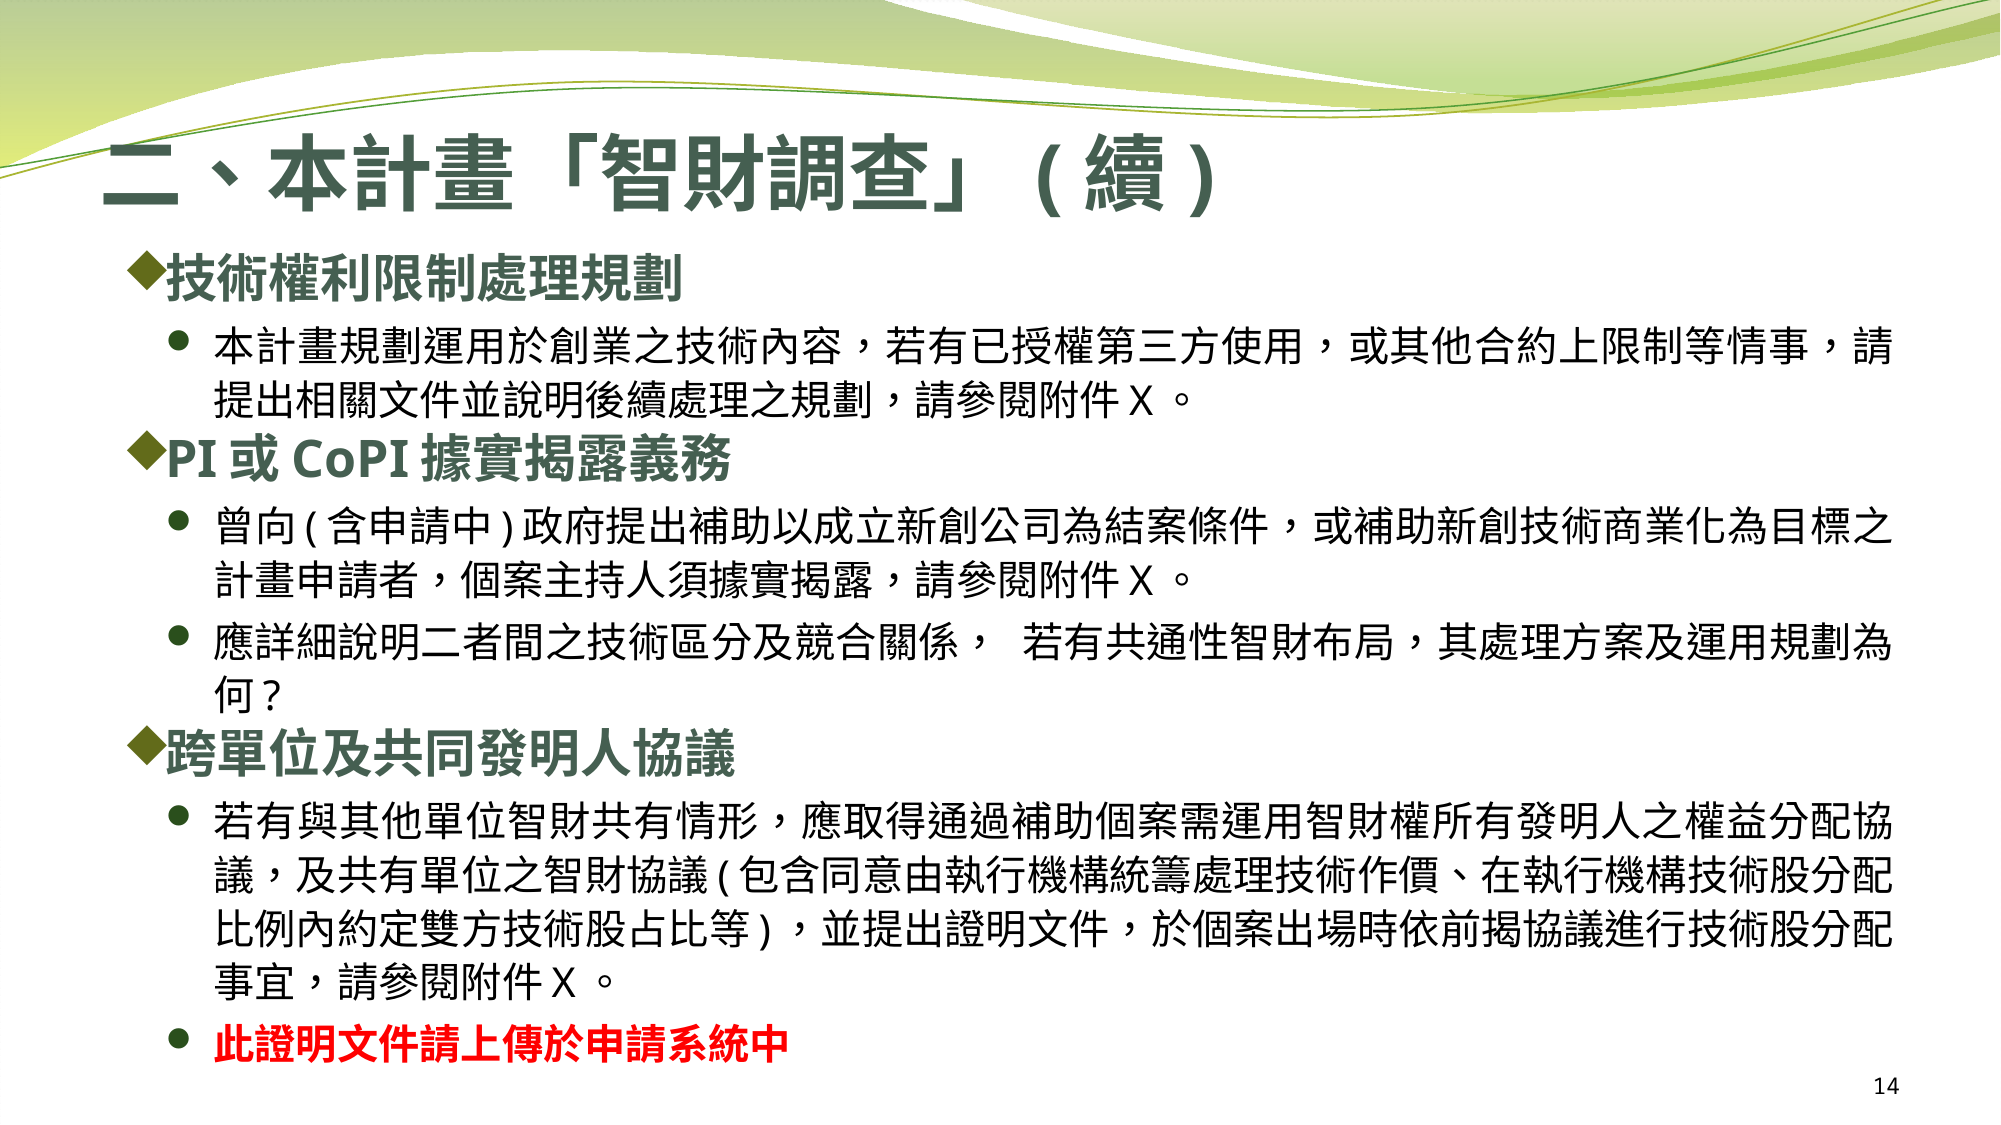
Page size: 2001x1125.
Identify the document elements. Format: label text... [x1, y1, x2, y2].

list 技術權利限制處理規劃 本計畫規劃運用於創業之技術內容，若有已授權第三方使用，或其他合約上限制等情事，請提出相關文件並說明後續處理之規劃，請參閱附件X。 PI或CoPI據實揭露義務 曾向(含申請中)政府提出補助以成立新創公司為結案條件，或補助新創技術商業化為目標之計畫申請者，個案主持人須據實揭露，請參閱附件X。 應詳細說明二者間之技術區分及競合關係， 若有共通性智財布局，其處理方案及運用規劃為何? 跨單位及共同發明人協議 若有與其他單位智財共有情形，應取得通過補助個案需運用智財權所有發明人之權益分配協議，及共有單位之智財協議(包含同意由執行機構統籌處理技術作價、在執行機構技術股分配比例內約定雙方技術股占比等)，並提出證明文件，於個案出場時依前揭協議進行技術股分配事宜，請參閱附件X。 此證明文件請上傳於申請系統中 [108, 247, 1909, 1082]
slide_number <編號> [1733, 1042, 1900, 1103]
title 二、本計畫「智財調查」(續) [99, 33, 1900, 222]
